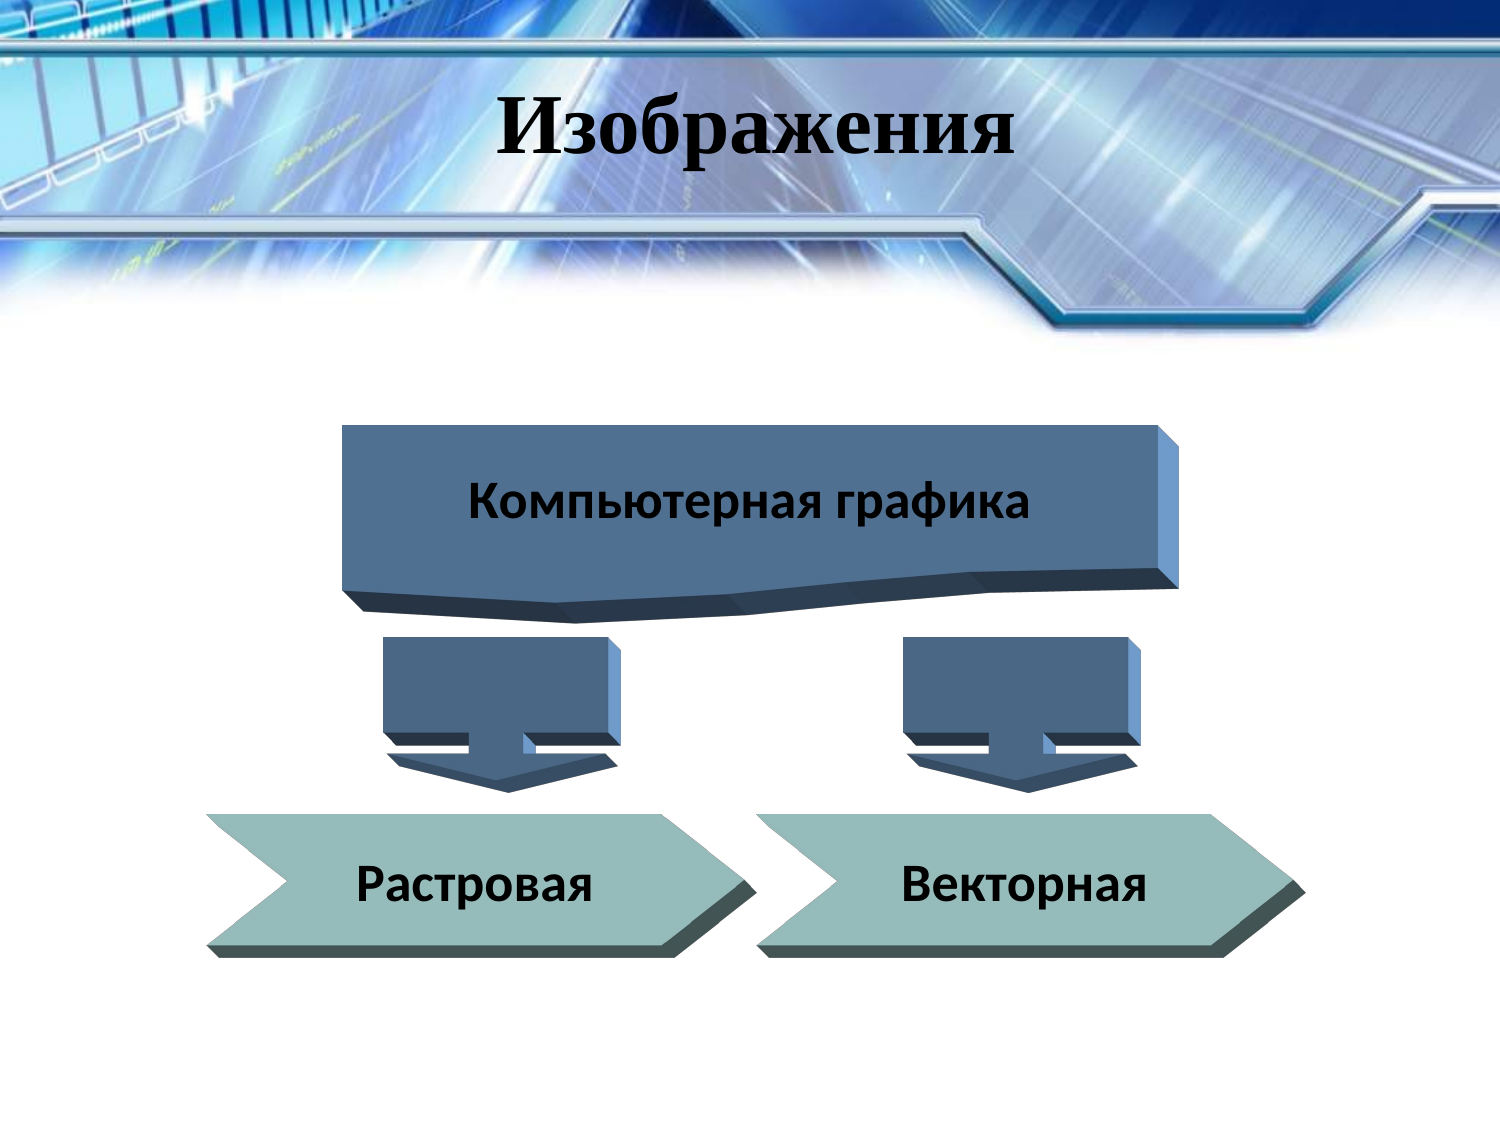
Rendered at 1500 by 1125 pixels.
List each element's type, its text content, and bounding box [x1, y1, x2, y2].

text_box [383, 637, 621, 792]
text_box Изображения [88, 60, 1425, 179]
text_box [903, 637, 1141, 793]
picture [0, 0, 1500, 1125]
